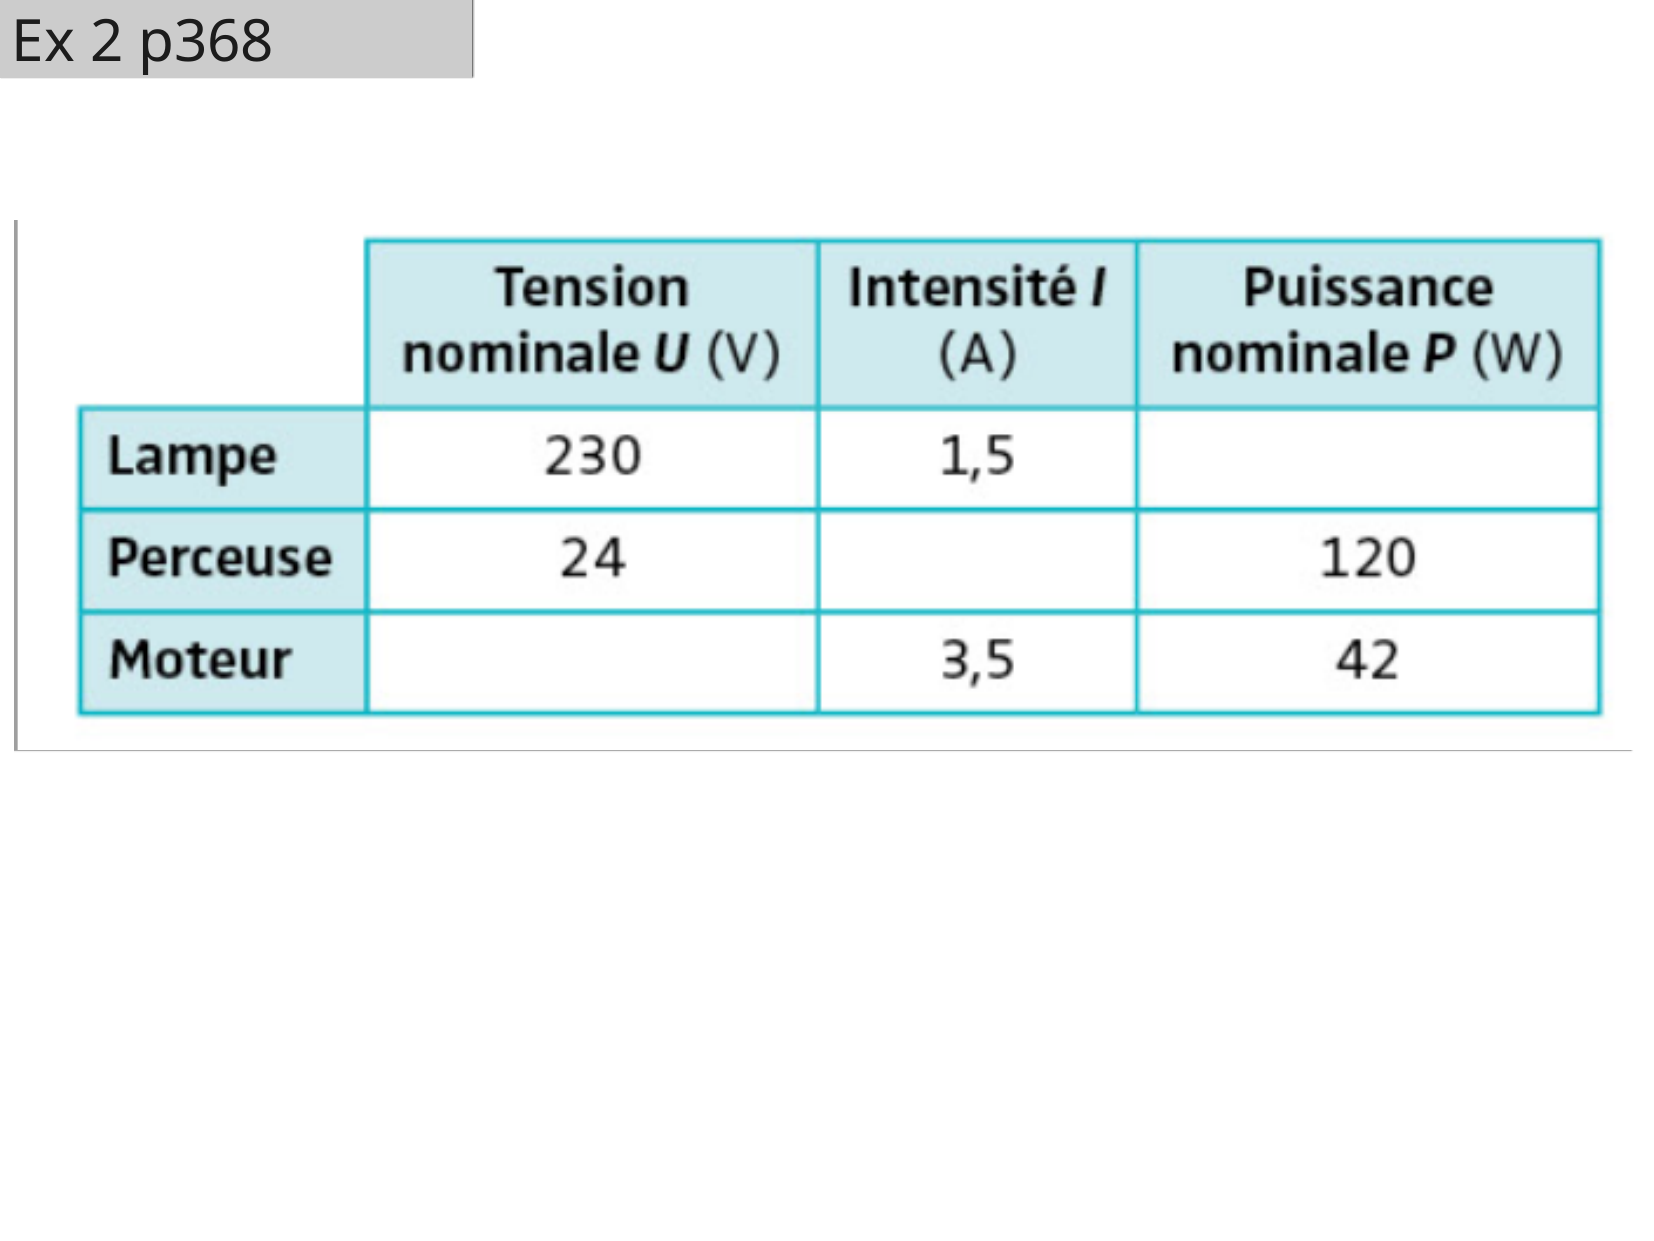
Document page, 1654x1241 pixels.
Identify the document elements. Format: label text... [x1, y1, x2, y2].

title Ex 2 p368 [0, 0, 473, 79]
picture [17, 217, 1638, 750]
